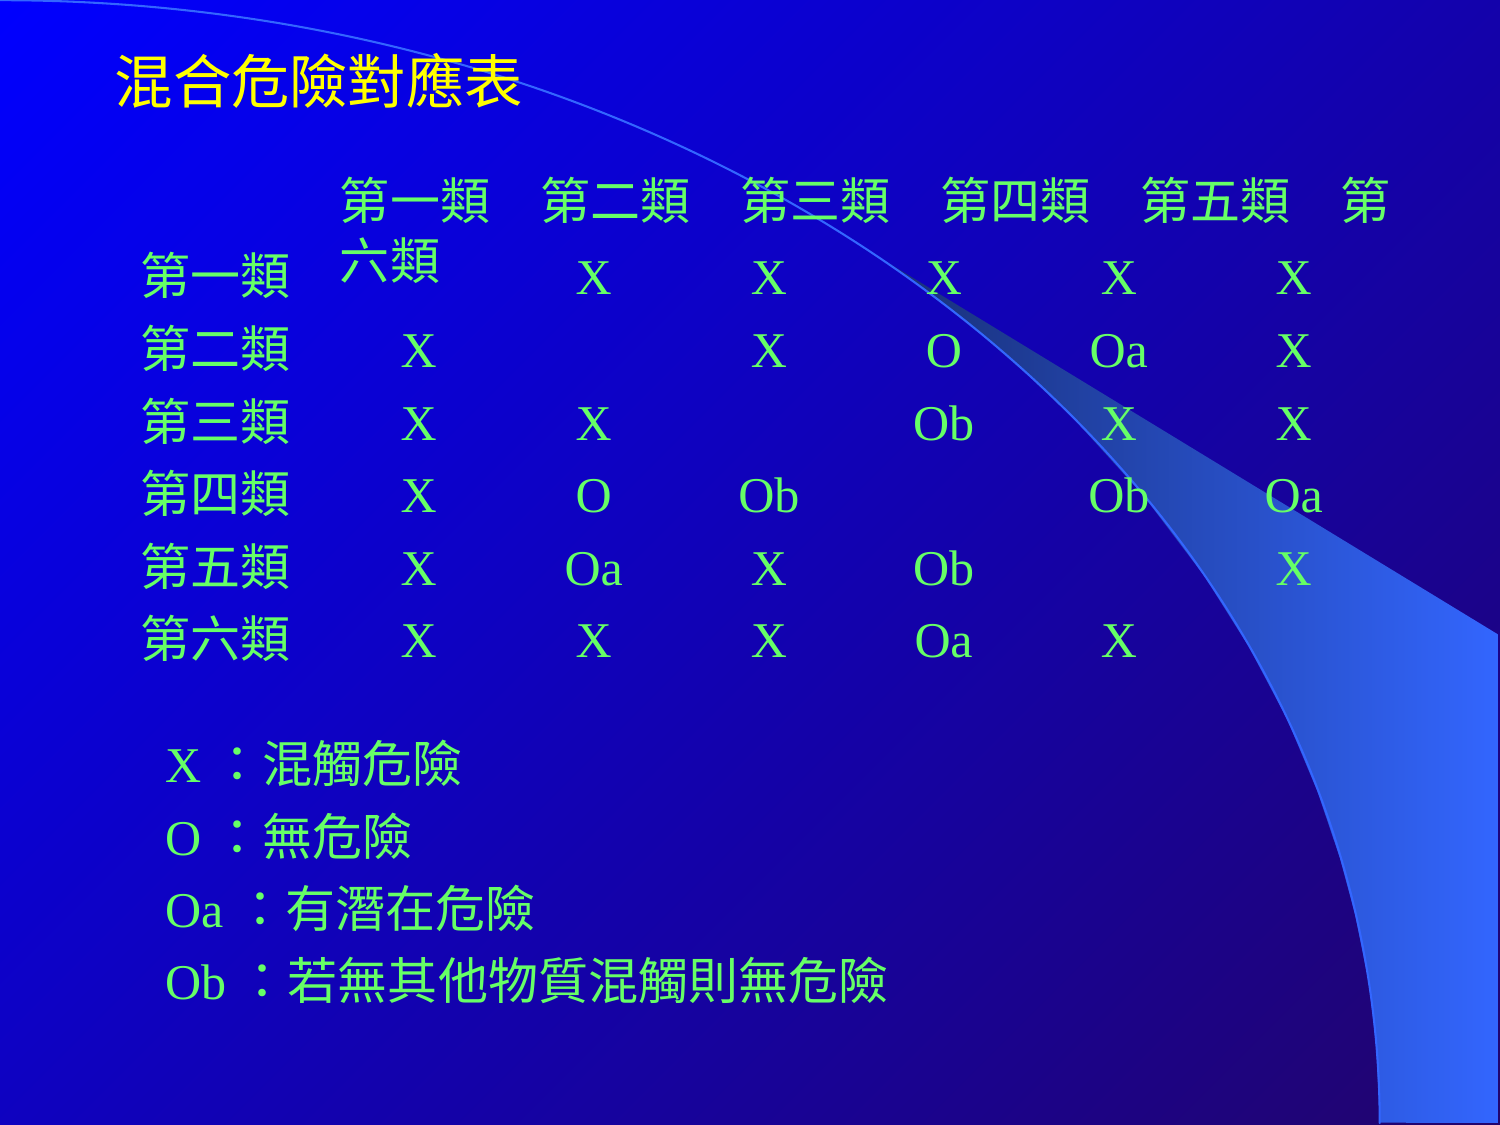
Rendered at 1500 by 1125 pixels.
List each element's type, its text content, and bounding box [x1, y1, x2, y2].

text_box X Oa X Ob X [1025, 237, 1200, 672]
text_box 第一類 第二類 第三類 第四類 第五類 第六類 [125, 237, 338, 672]
text_box X：混觸危險 O：無危險 Oa：有潛在危險 Ob：若無其他物質混觸則無危險 [150, 725, 925, 1016]
text_box X X Ob X X [675, 237, 849, 672]
text_box X O Ob Ob Oa [849, 237, 1025, 672]
text_box X X O Oa X [500, 237, 675, 672]
text_box X X X Oa X [1200, 237, 1388, 672]
text_box 第一類 第二類 第三類 第四類 第五類 第六類 [324, 162, 1413, 238]
text_box 混合危險對應表 [99, 37, 625, 123]
text_box X X X X X [338, 237, 500, 672]
